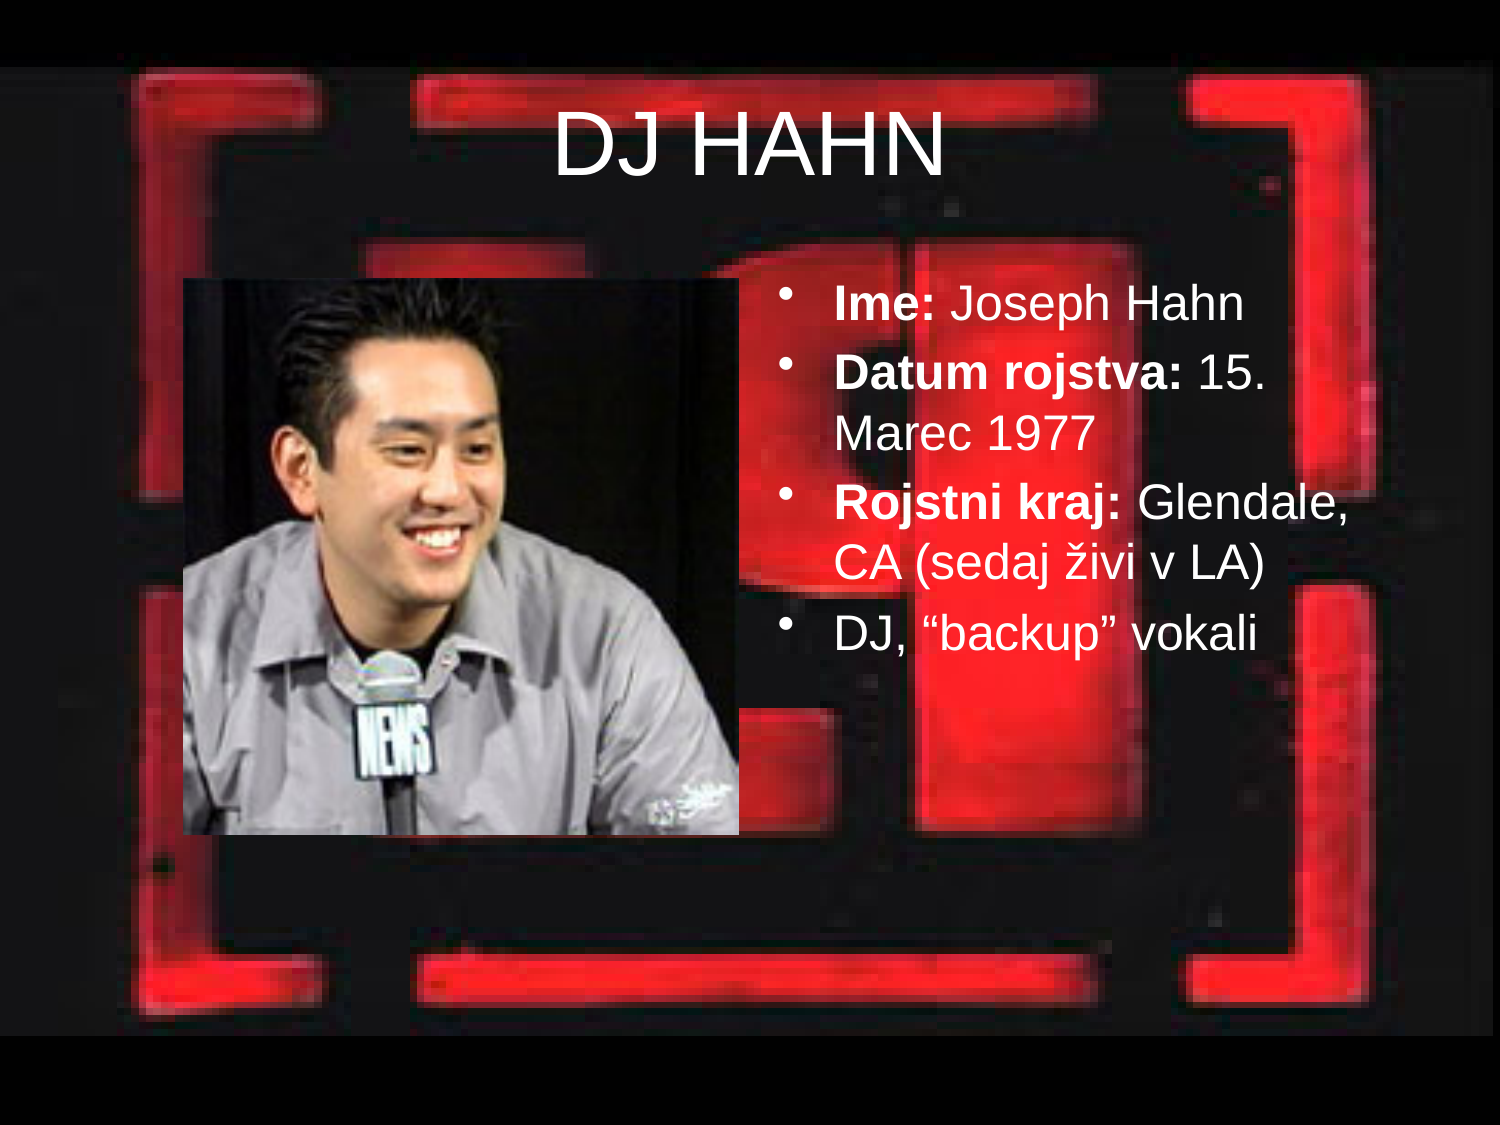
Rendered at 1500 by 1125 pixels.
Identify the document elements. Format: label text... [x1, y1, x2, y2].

picture [0, 0, 1500, 1125]
list Ime: Joseph Hahn Datum rojstva: 15. Marec 1977 Rojstni kraj: Glendale, CA (sedaj živi v LA) DJ, “backup” vokali [762, 262, 1425, 1005]
title DJ HAHN [75, 45, 1425, 233]
